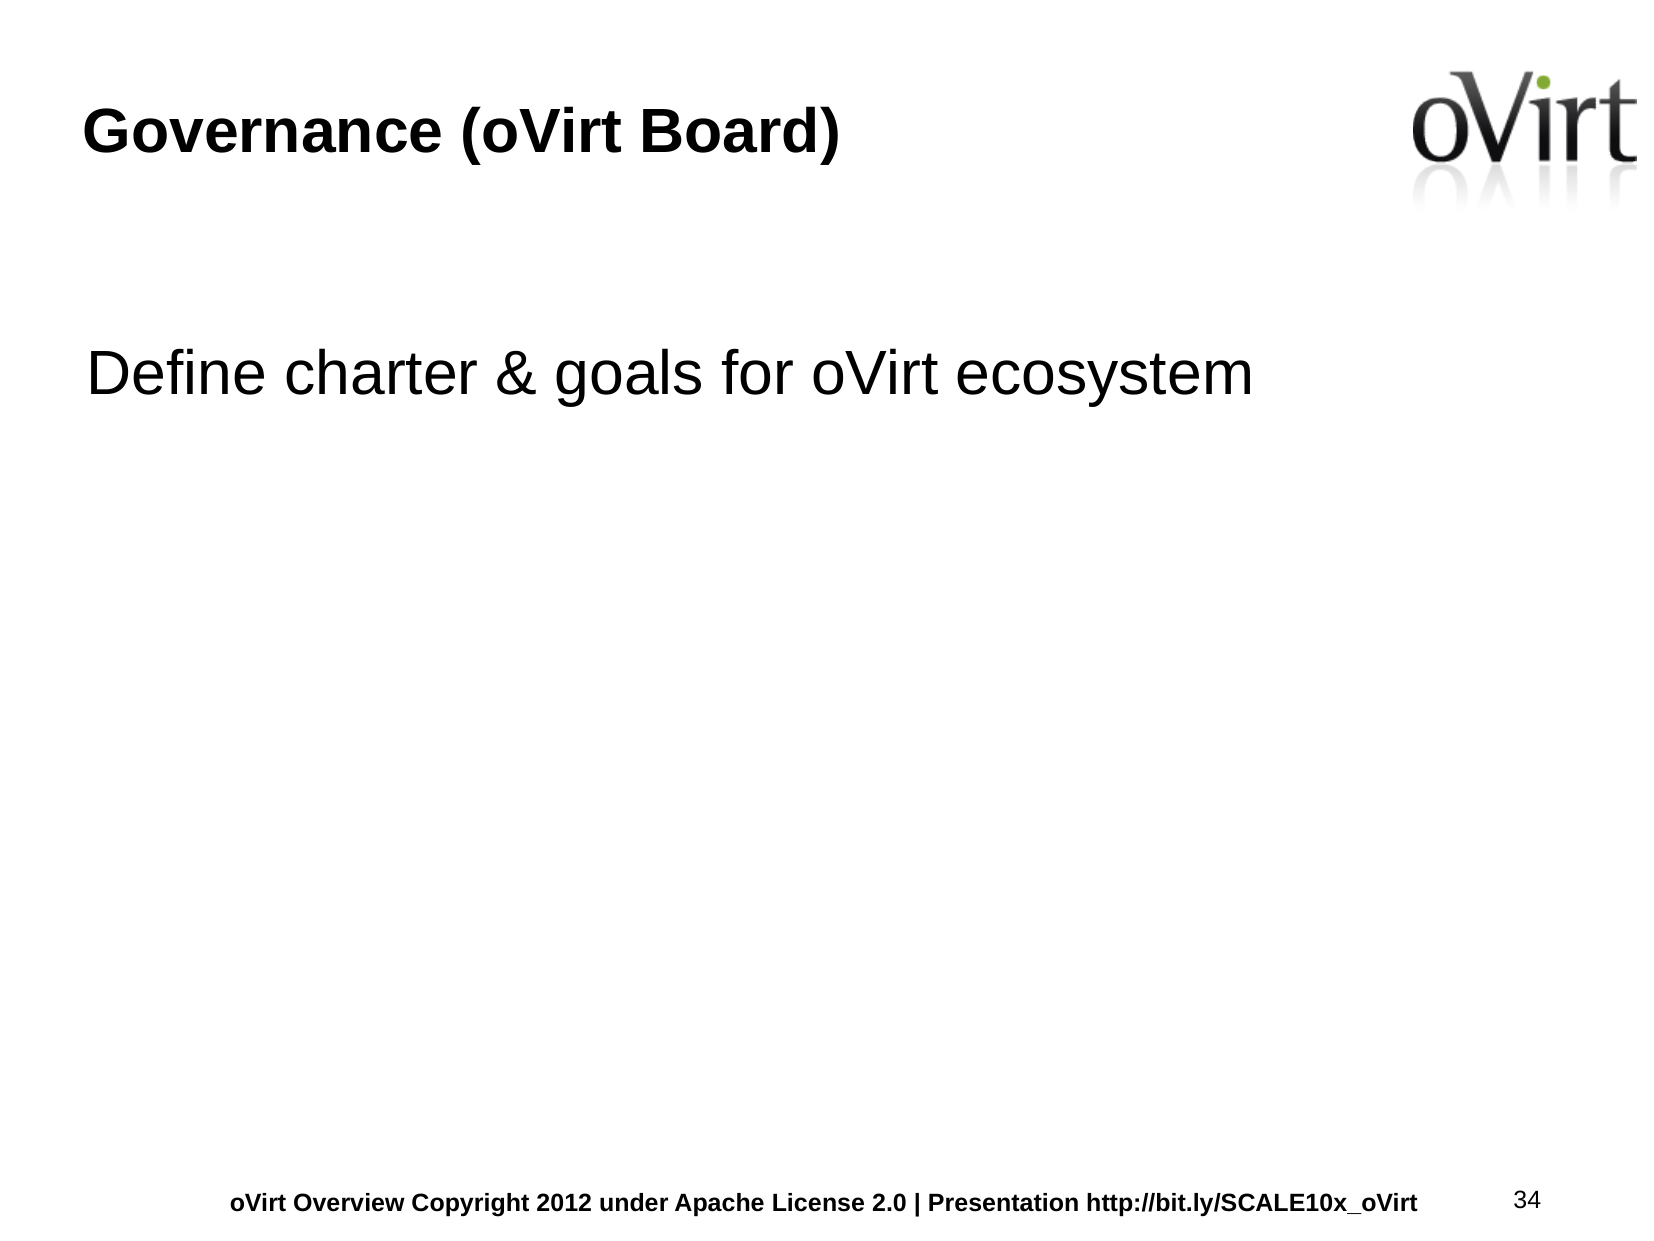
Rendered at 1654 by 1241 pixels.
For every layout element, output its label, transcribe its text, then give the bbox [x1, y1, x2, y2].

picture [1413, 63, 1637, 212]
title Governance (oVirt Board) [82, 37, 1303, 226]
list Define charter & goals for oVirt ecosystem [86, 337, 1576, 526]
